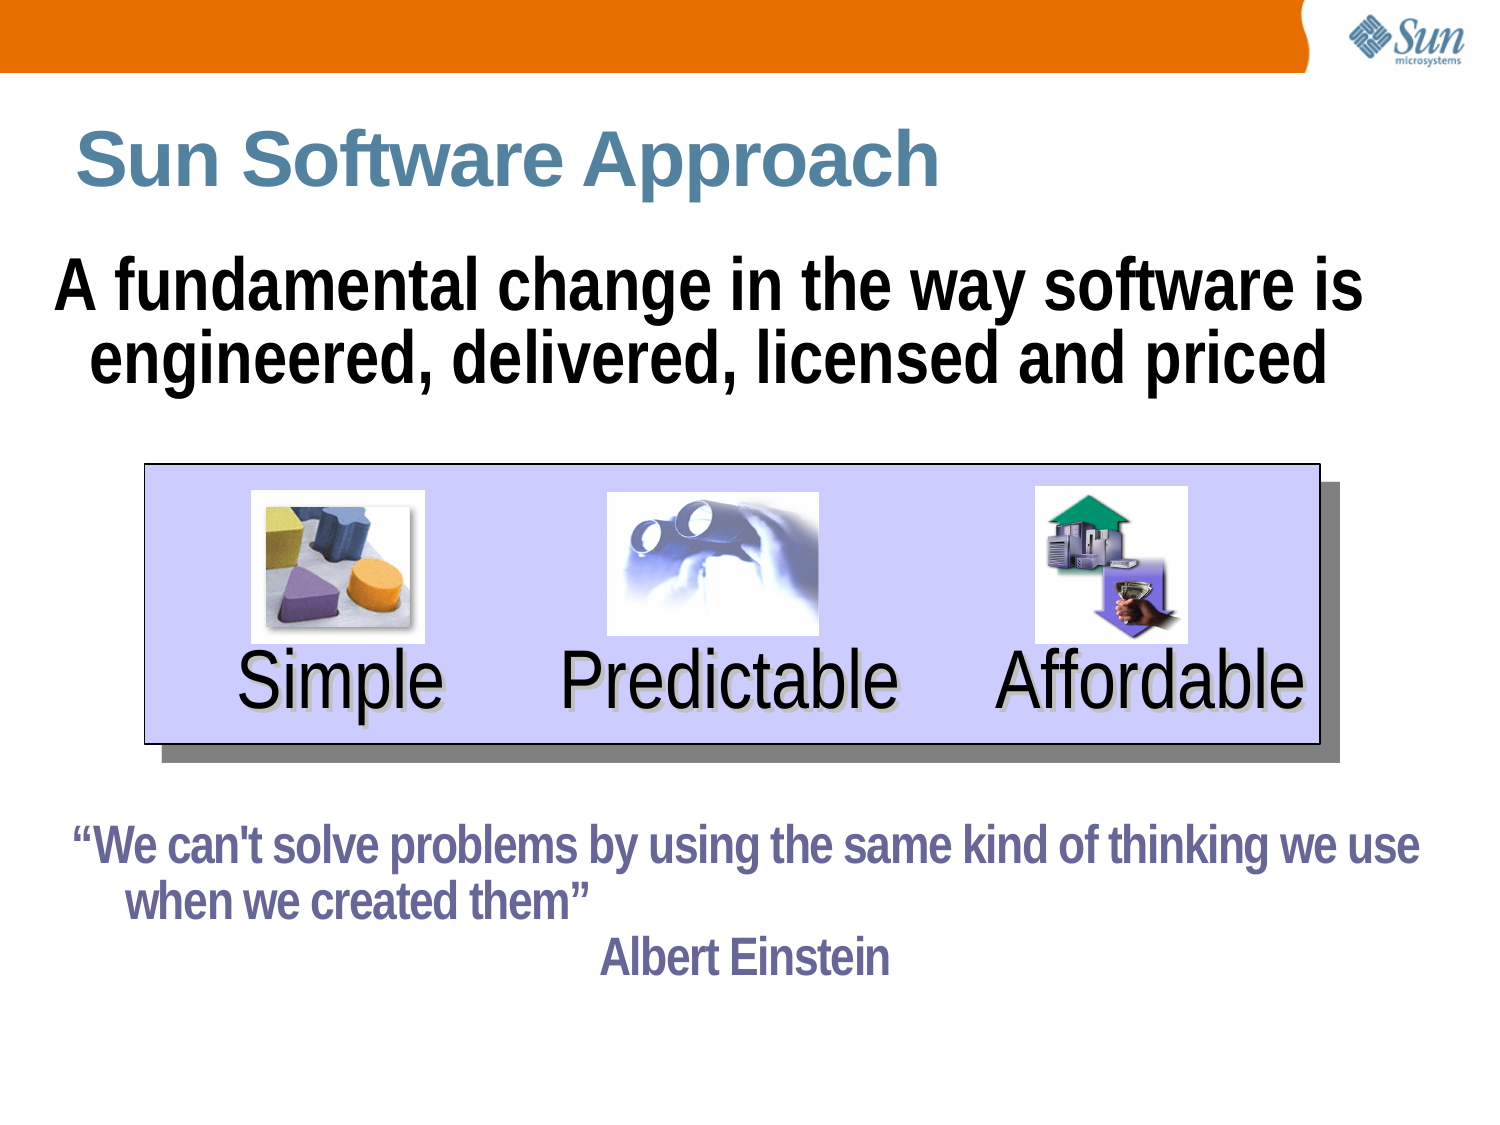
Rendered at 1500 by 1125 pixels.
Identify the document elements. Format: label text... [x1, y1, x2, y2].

text_box [425, 510, 1035, 643]
picture [0, 0, 1500, 73]
title Sun Software Approach [75, 122, 1438, 228]
picture [607, 492, 819, 636]
picture [251, 490, 425, 643]
text_box [144, 510, 251, 744]
text_box A fundamental change in the way software is engineered, delivered, licensed and priced [53, 251, 1487, 510]
text_box Simple Predictable Affordable [236, 643, 1339, 841]
picture [1035, 486, 1188, 643]
text_box [1188, 510, 1321, 643]
title “We can't solve problems by using the same kind of thinking we use when we created them” Albert Einstein [71, 818, 1434, 995]
